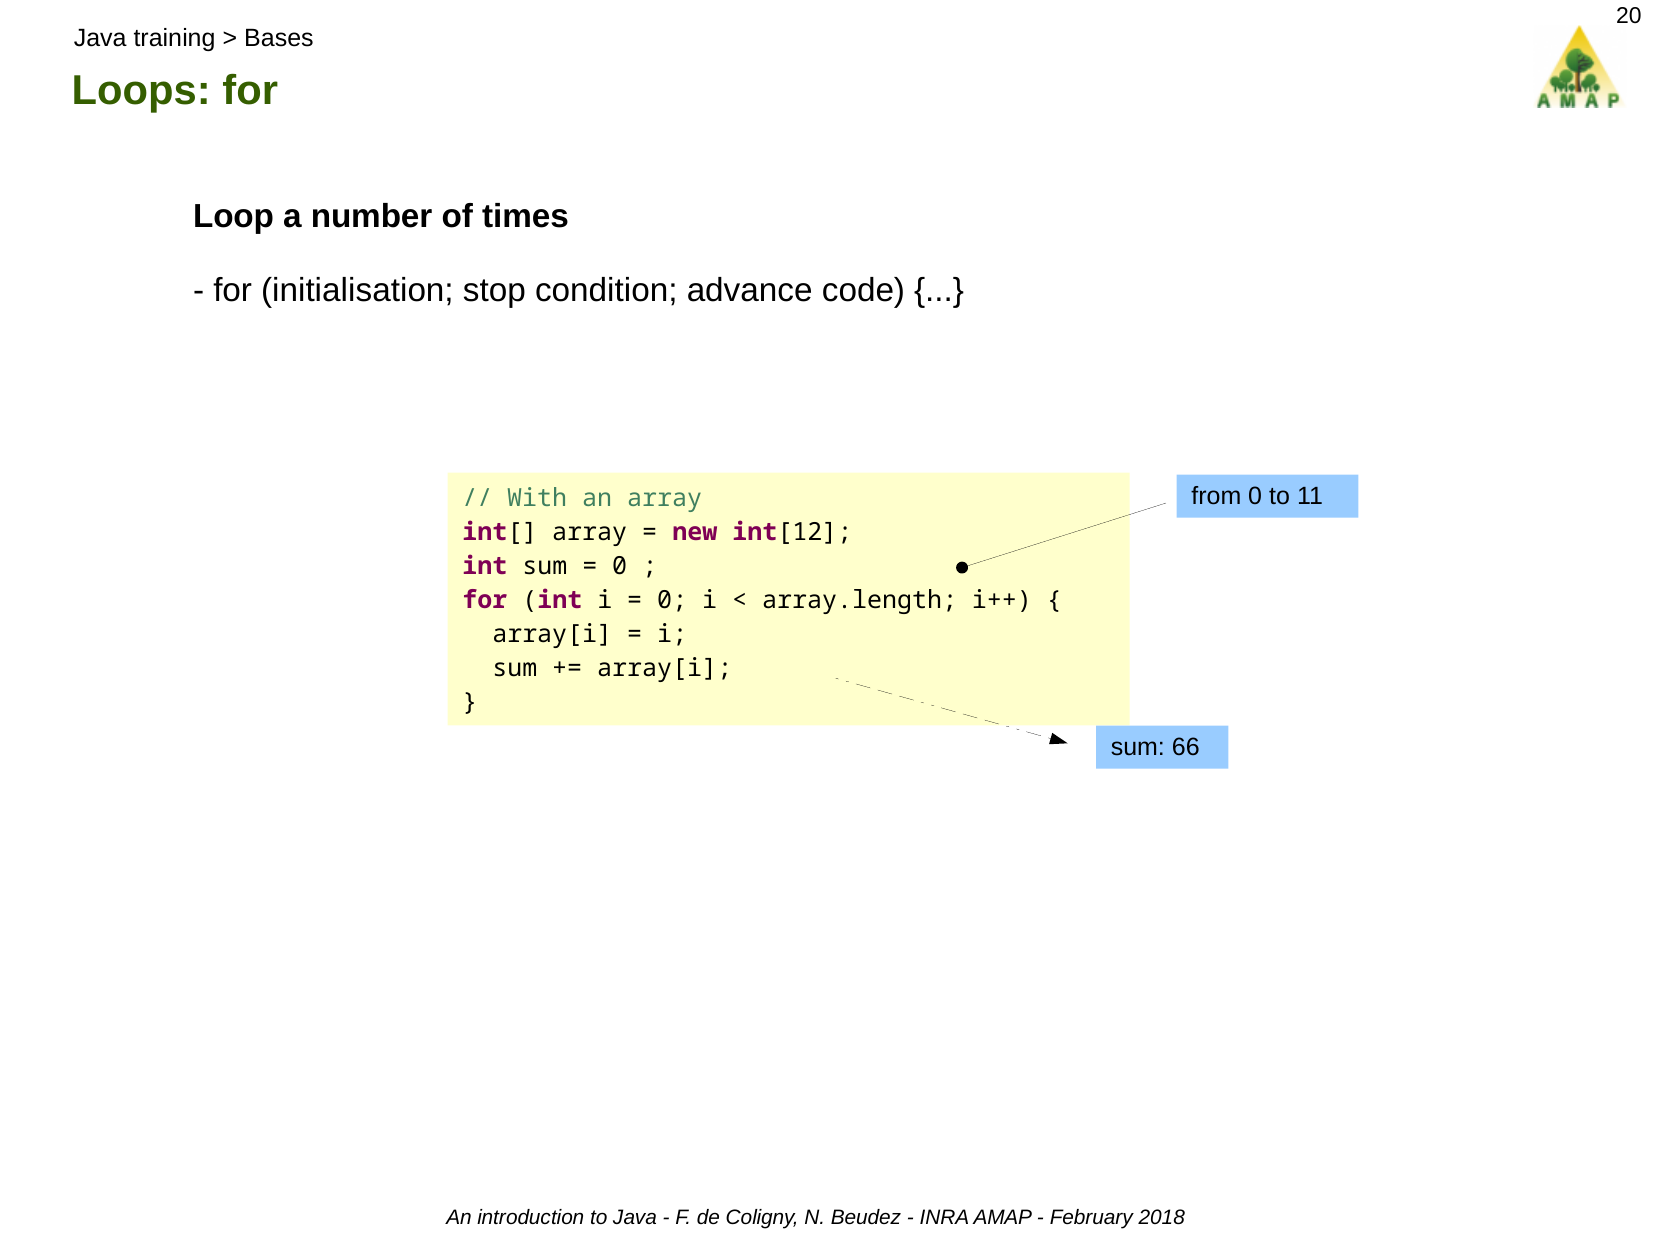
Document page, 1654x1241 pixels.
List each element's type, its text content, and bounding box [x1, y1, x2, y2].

text_box sum: 66 [1096, 725, 1229, 769]
text_box Loop a number of times - for (initialisation; stop condition; advance code) {...} [178, 190, 1108, 318]
text_box Loops: for [56, 59, 1120, 121]
text_box Java training > Bases [59, 16, 1004, 60]
picture [1533, 25, 1627, 108]
text_box from 0 to 11 [1176, 474, 1359, 518]
text_box // With an array int[] array = new int[12]; int sum = 0 ; for (int i = 0; i < array.length; i++) { array[i] = i; sum += array[i]; } [447, 472, 1130, 693]
